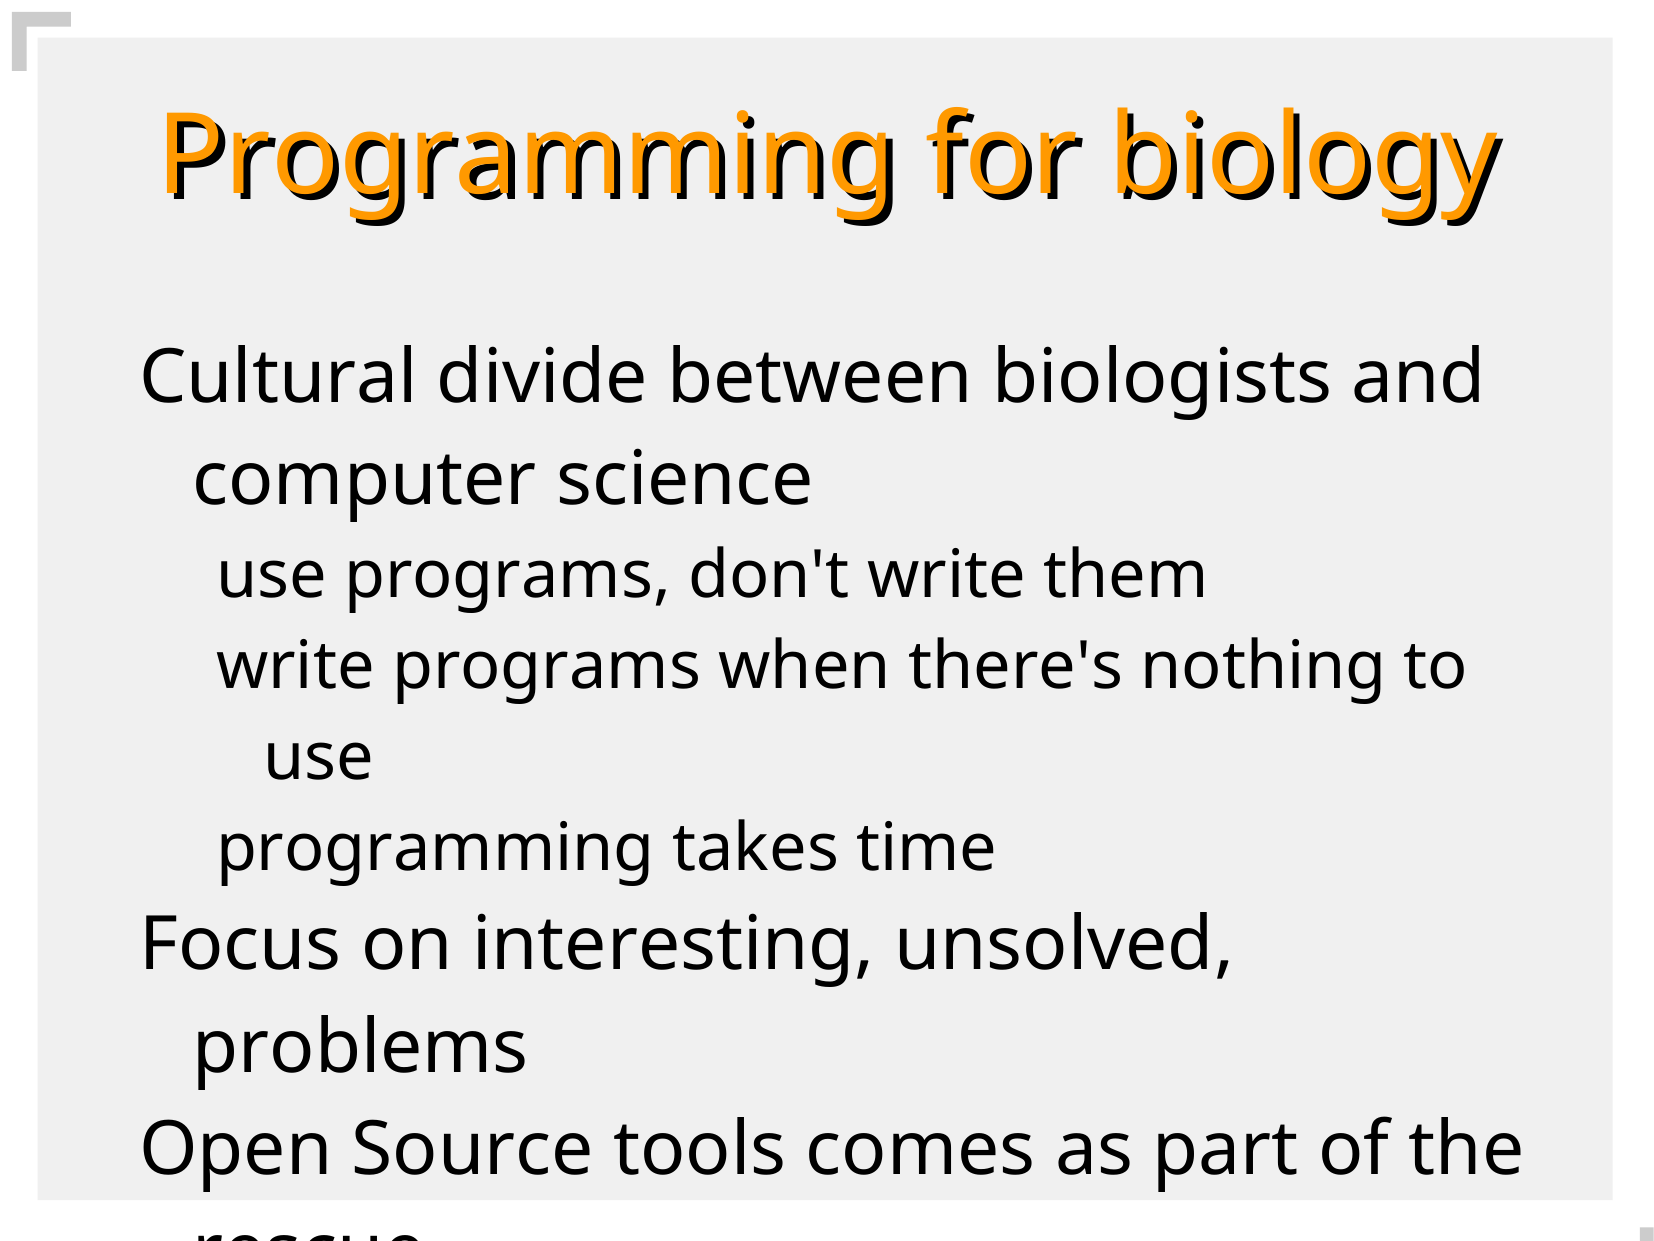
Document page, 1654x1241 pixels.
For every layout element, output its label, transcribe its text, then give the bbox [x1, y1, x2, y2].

list Cultural divide between biologists and computer science use programs, don't write them write programs when there's nothing to use programming takes time Focus on interesting, unsolved, problems Open Source tools comes as part of the rescue [121, 322, 1561, 1132]
title Programming for biology [121, 46, 1534, 254]
